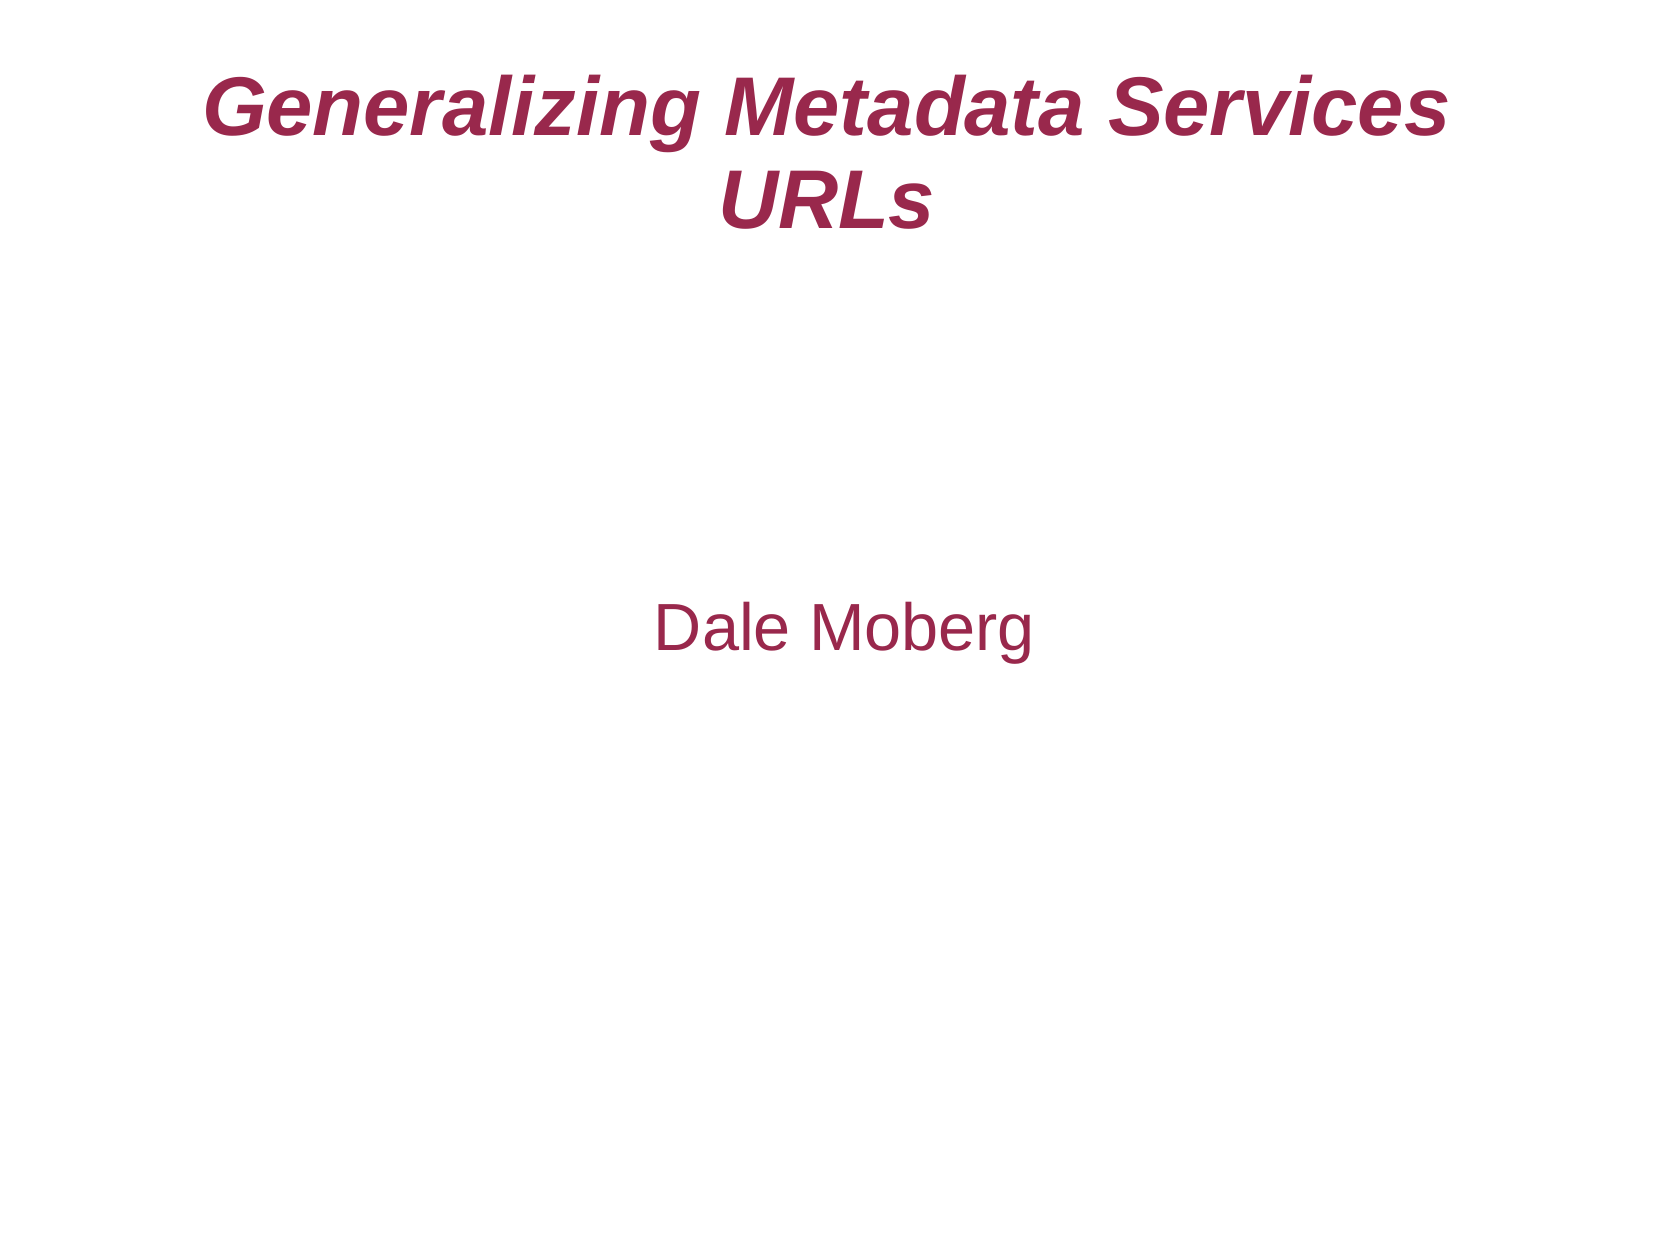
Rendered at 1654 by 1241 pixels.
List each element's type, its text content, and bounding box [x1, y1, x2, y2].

title Generalizing Metadata Services URLs [82, 49, 1571, 257]
subtitle Dale Moberg [118, 324, 1571, 1004]
